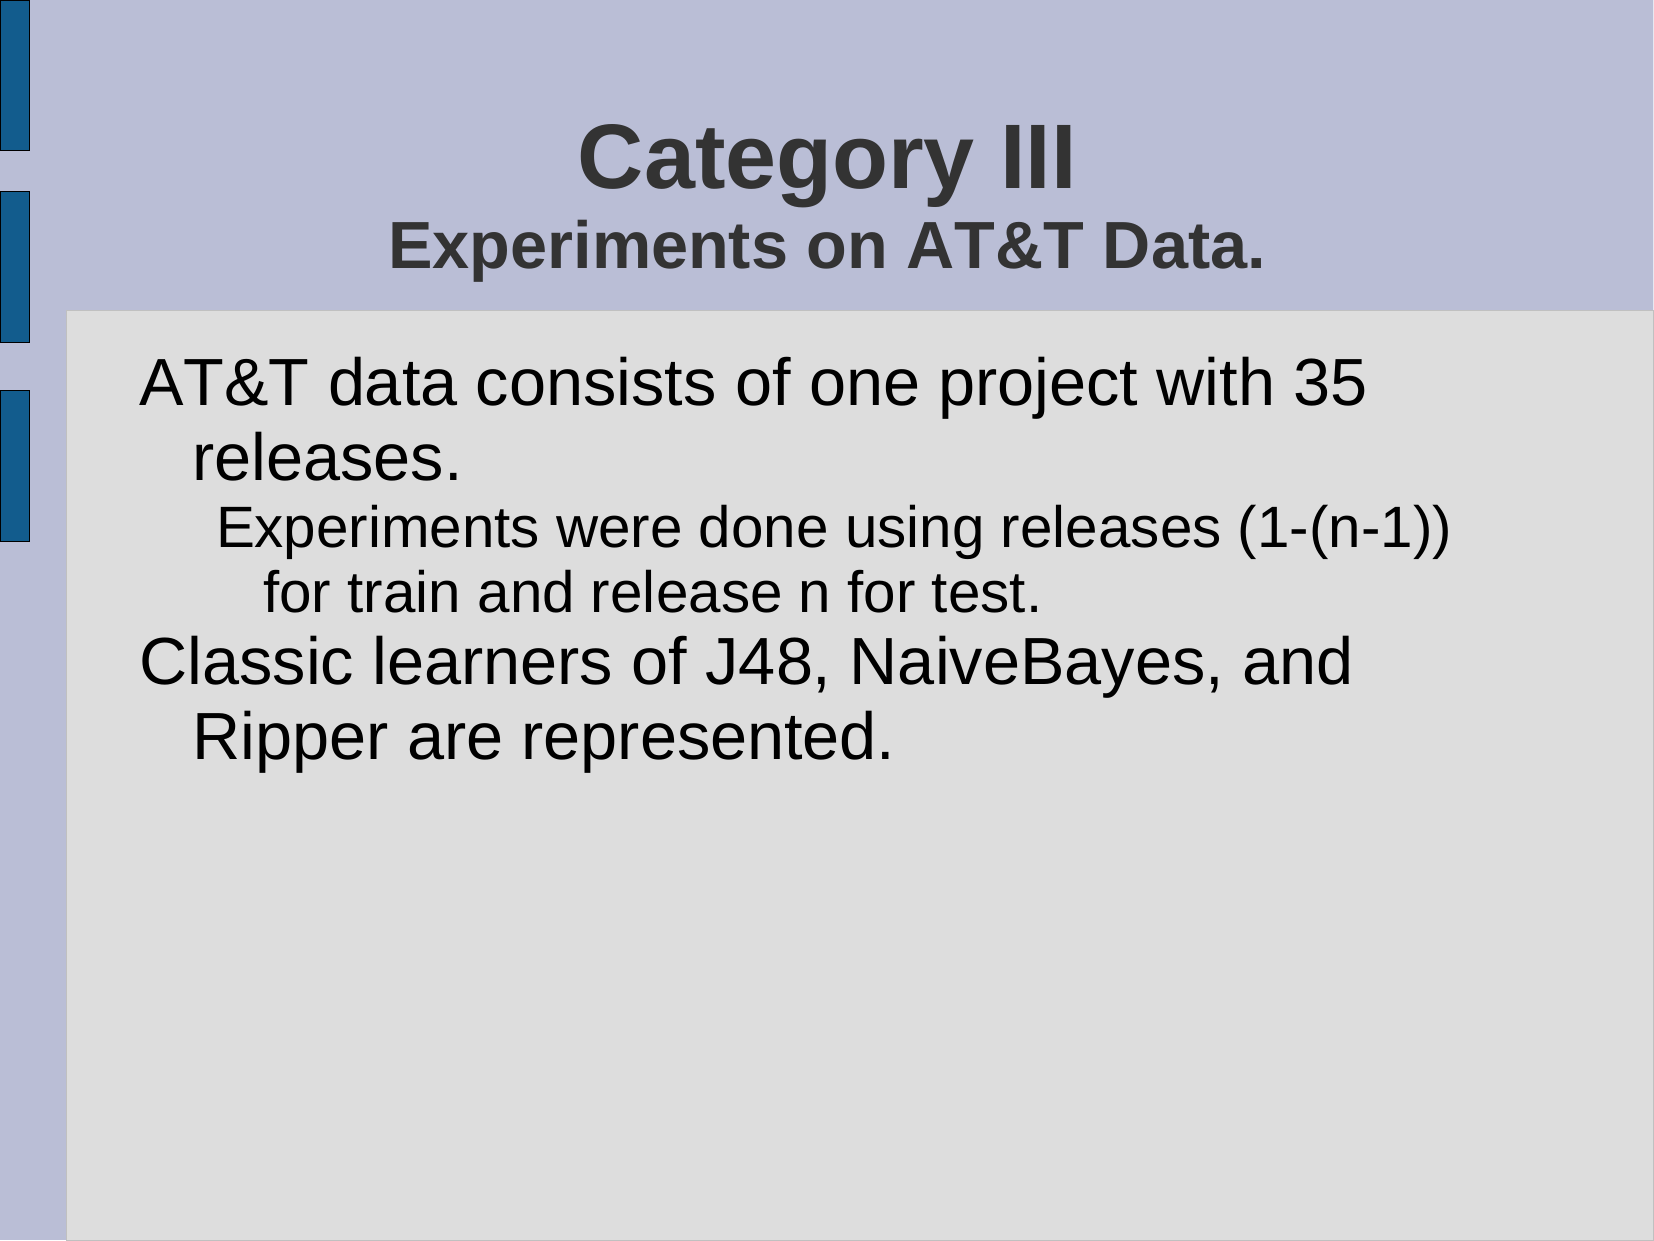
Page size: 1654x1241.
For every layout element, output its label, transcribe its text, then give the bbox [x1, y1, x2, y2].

title Category III Experiments on AT&T Data. [121, 91, 1534, 299]
list AT&T data consists of one project with 35 releases. Experiments were done using releases (1-(n-1)) for train and release n for test. Classic learners of J48, NaiveBayes, and Ripper are represented. [121, 344, 1534, 1127]
